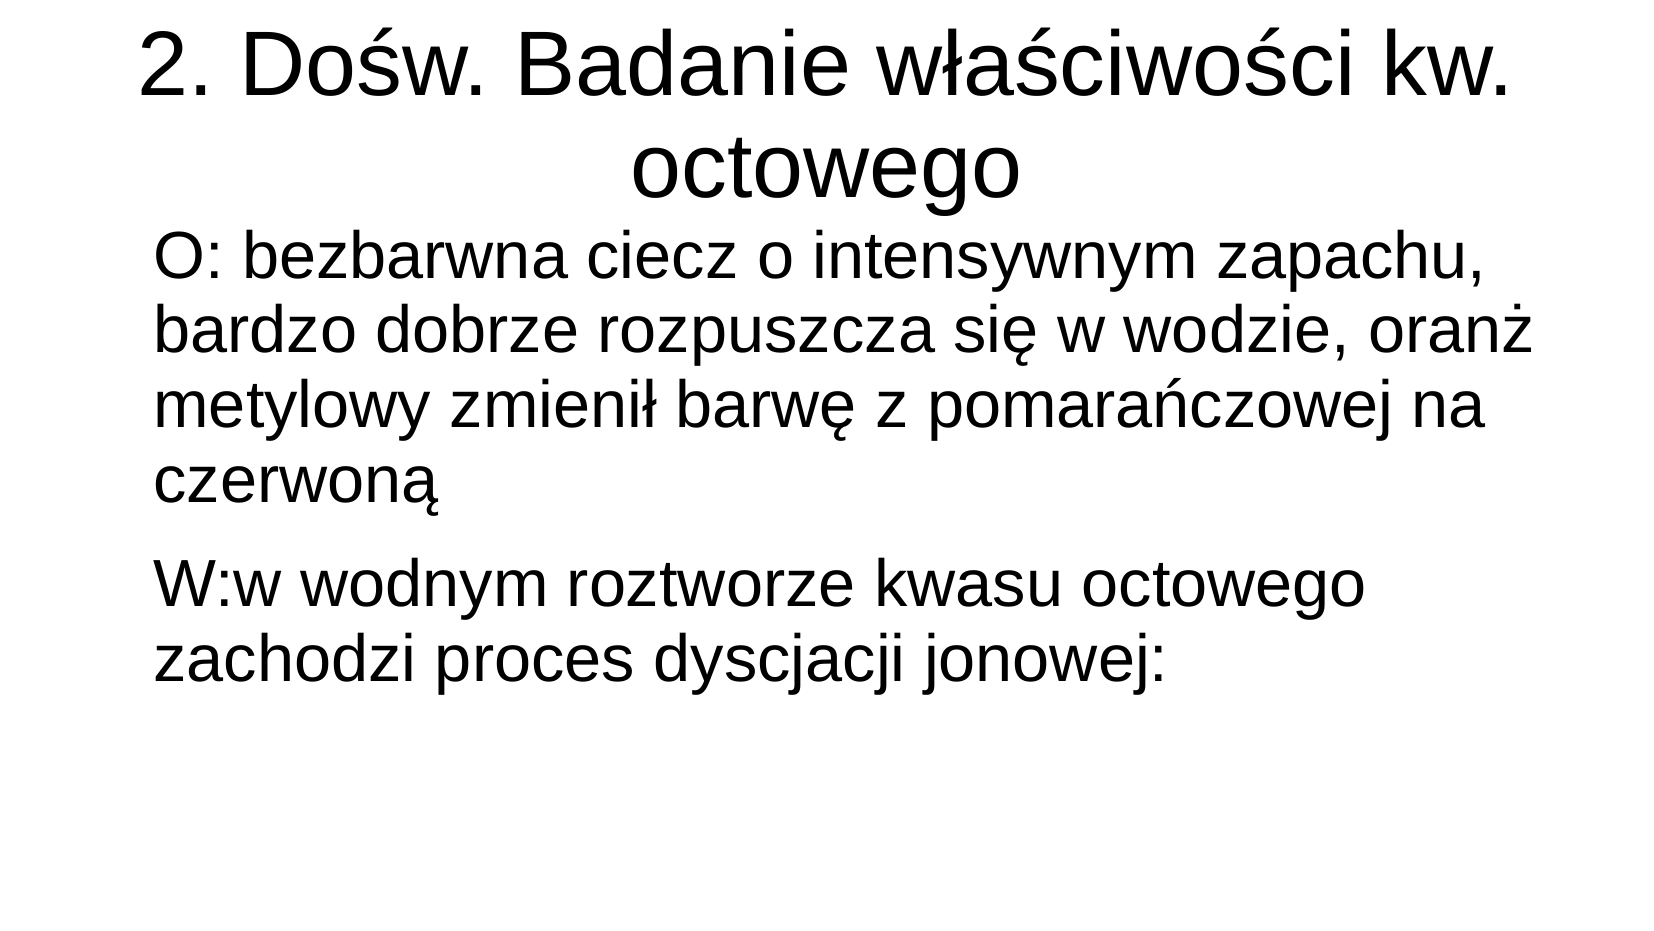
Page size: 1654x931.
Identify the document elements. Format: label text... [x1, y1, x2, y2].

title 2. Dośw. Badanie właściwości kw. octowego [82, 12, 1571, 217]
list O: bezbarwna ciecz o intensywnym zapachu, bardzo dobrze rozpuszcza się w wodzie, oranż metylowy zmienił barwę z pomarańczowej na czerwoną W:w wodnym roztworze kwasu octowego zachodzi proces dyscjacji jonowej: [82, 217, 1571, 758]
